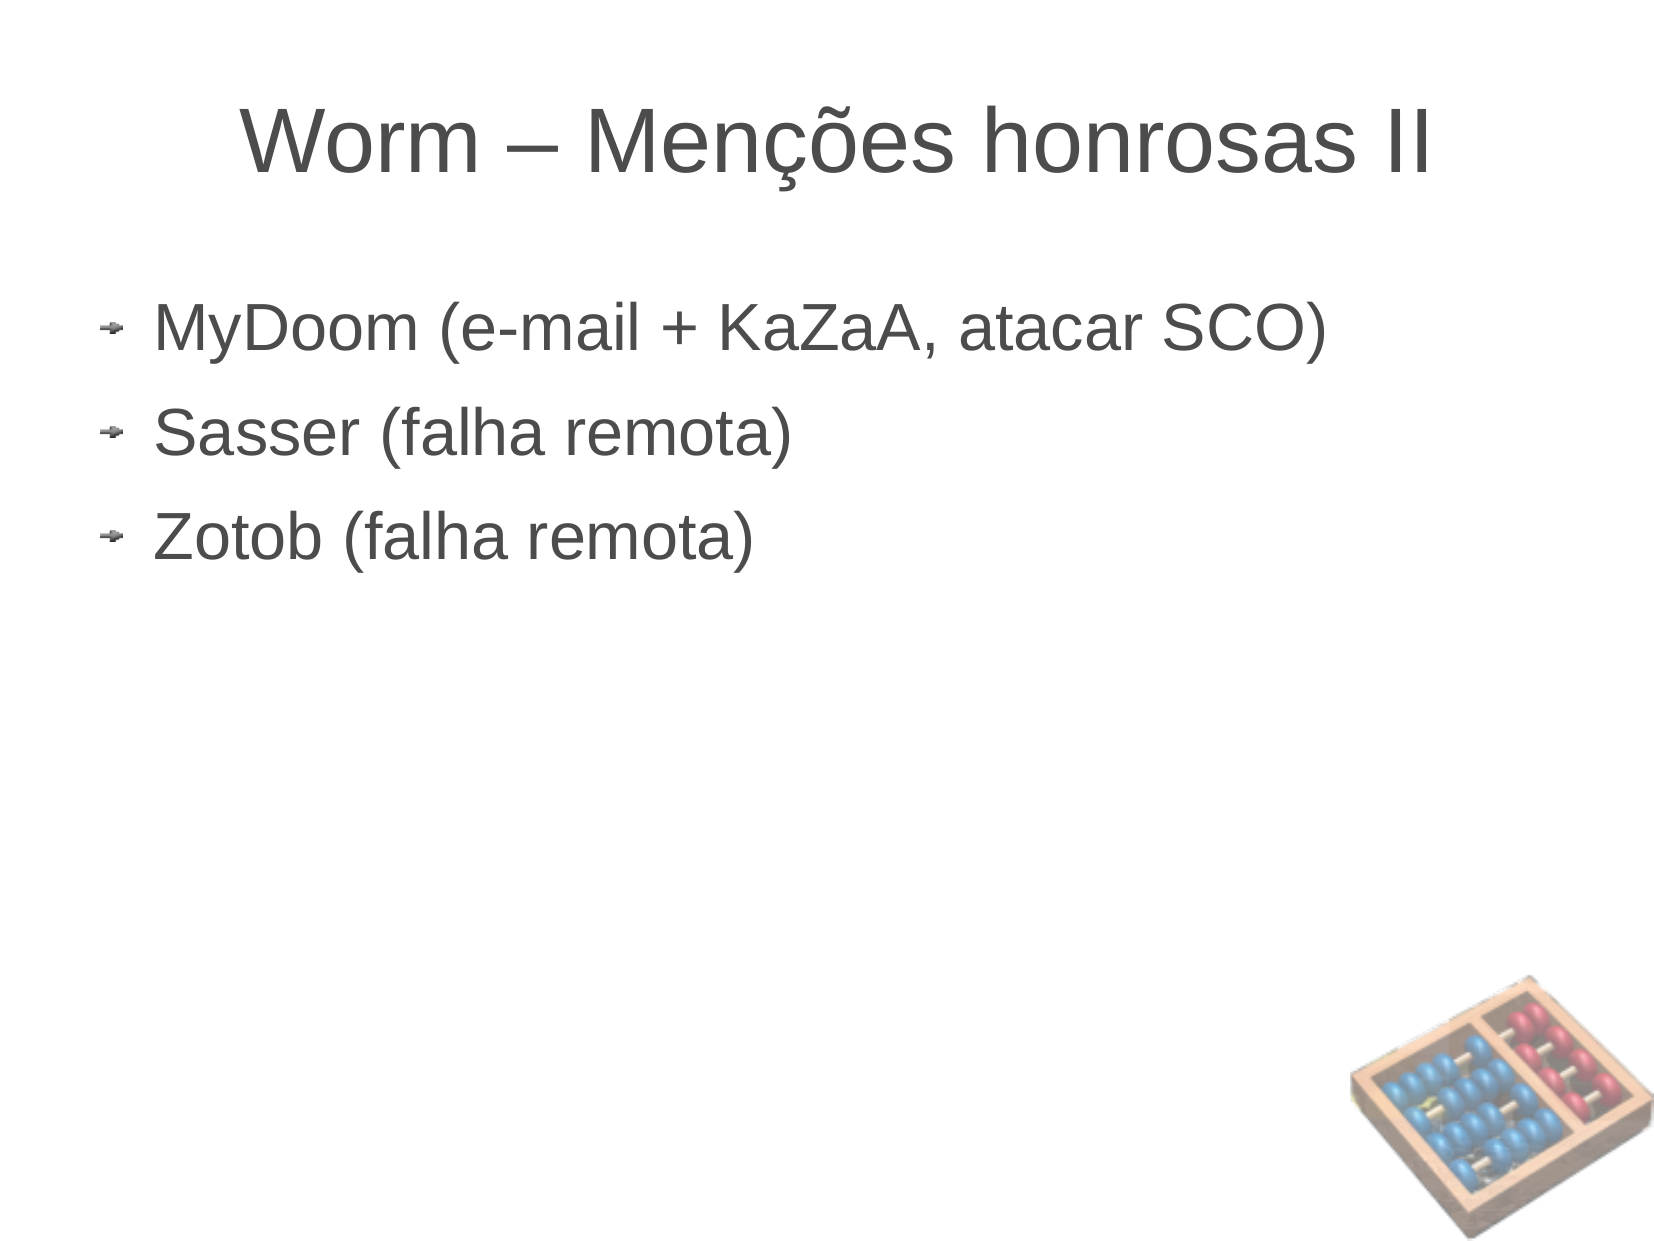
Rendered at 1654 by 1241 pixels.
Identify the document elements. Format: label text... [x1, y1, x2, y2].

list MyDoom (e-mail + KaZaA, atacar SCO) Sasser (falha remota) Zotob (falha remota) [82, 290, 1571, 1109]
title Worm – Menções honrosas II [75, 37, 1601, 245]
